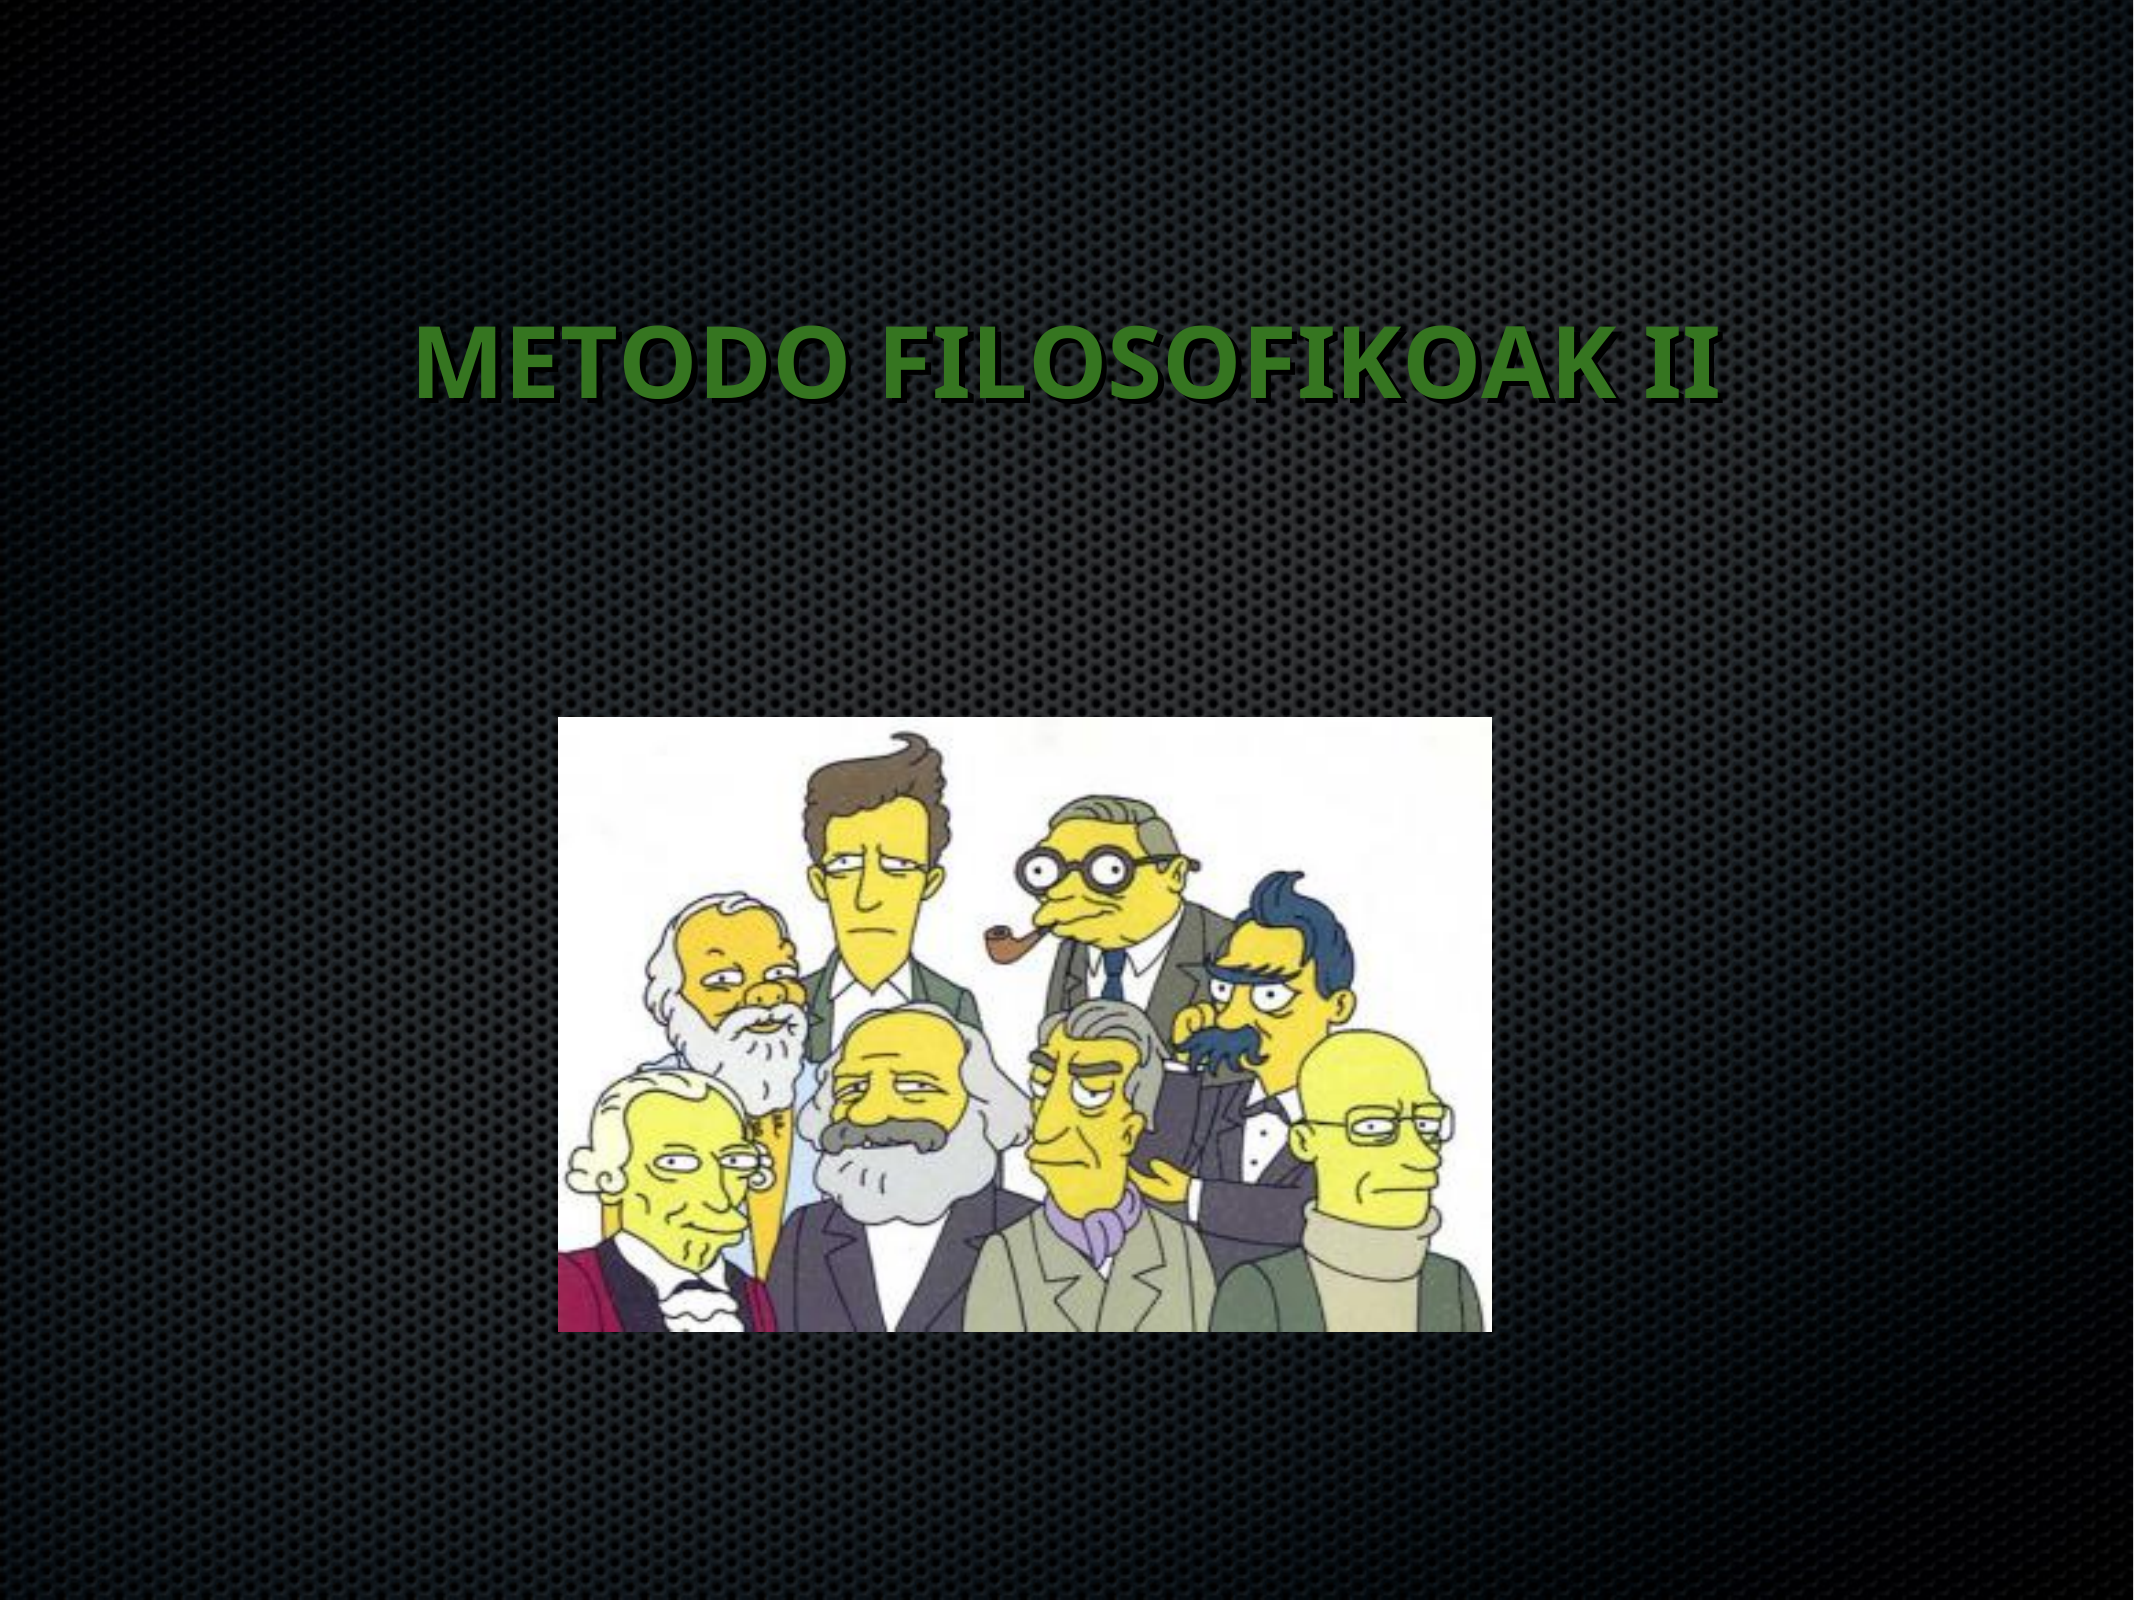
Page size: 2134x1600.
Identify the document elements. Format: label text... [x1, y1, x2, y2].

picture [0, 0, 2134, 1600]
text_box METODO FILOSOFIKOAK II [92, 242, 2041, 474]
